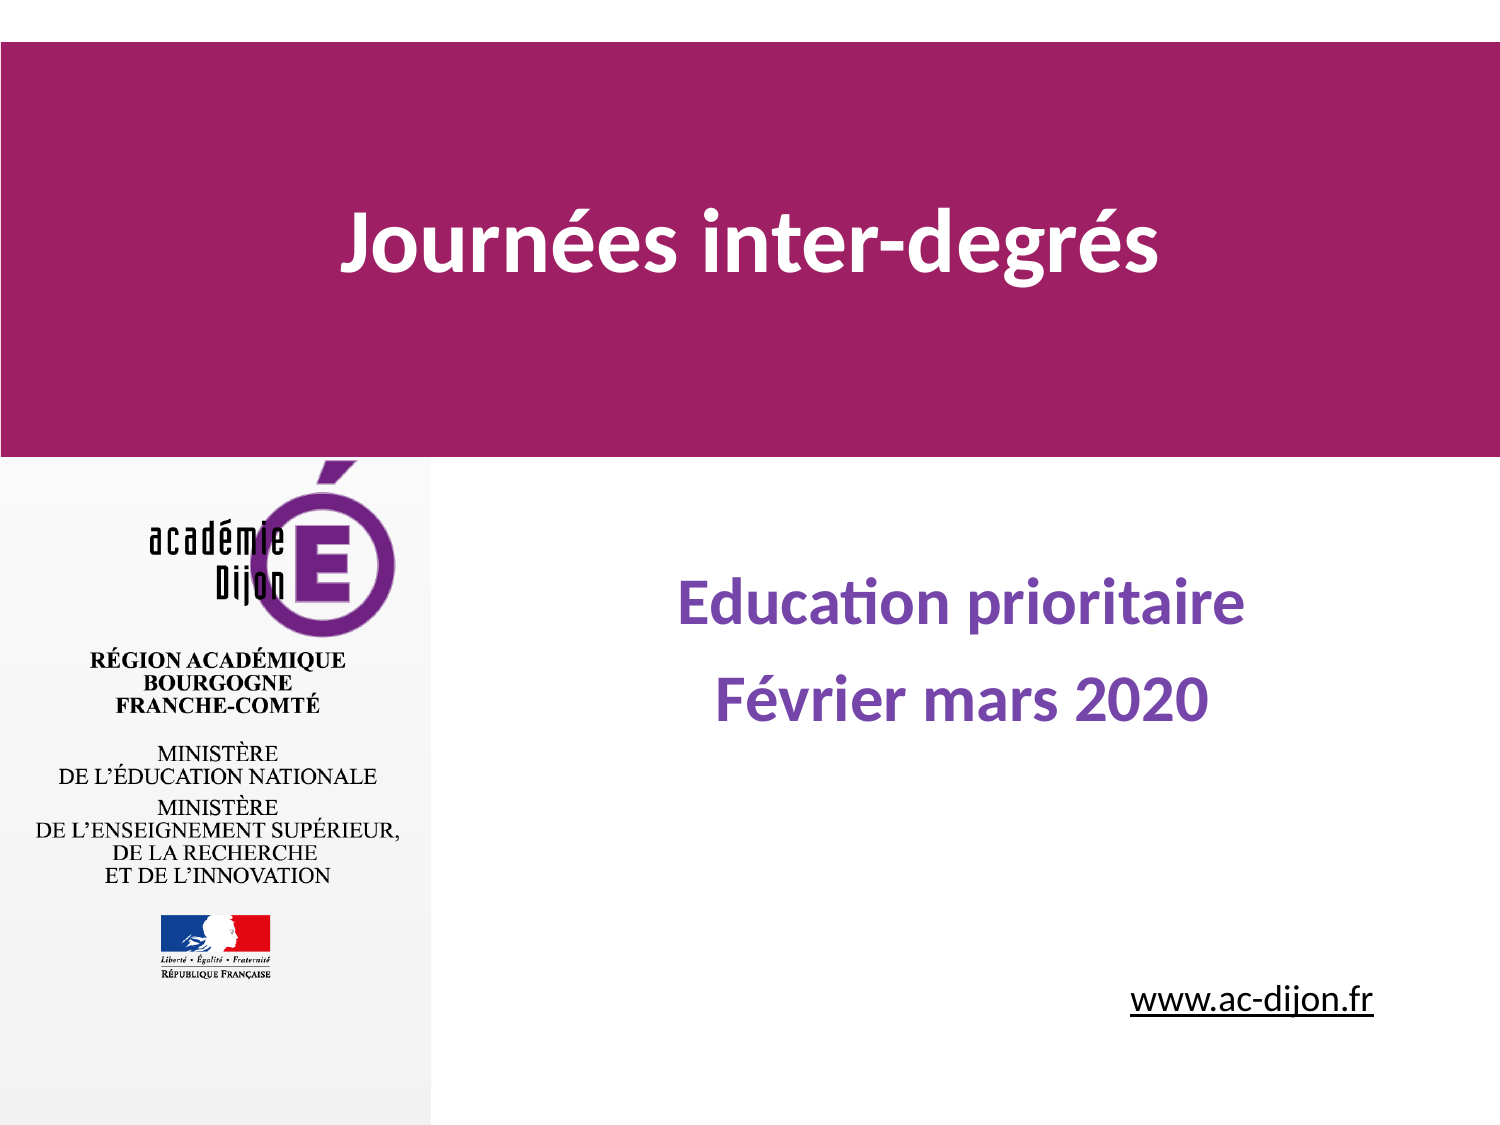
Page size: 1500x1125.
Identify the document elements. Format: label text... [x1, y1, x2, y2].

title Journées inter-degrés [0, 42, 1500, 457]
subtitle Education prioritaire Février mars 2020 [490, 550, 1436, 926]
